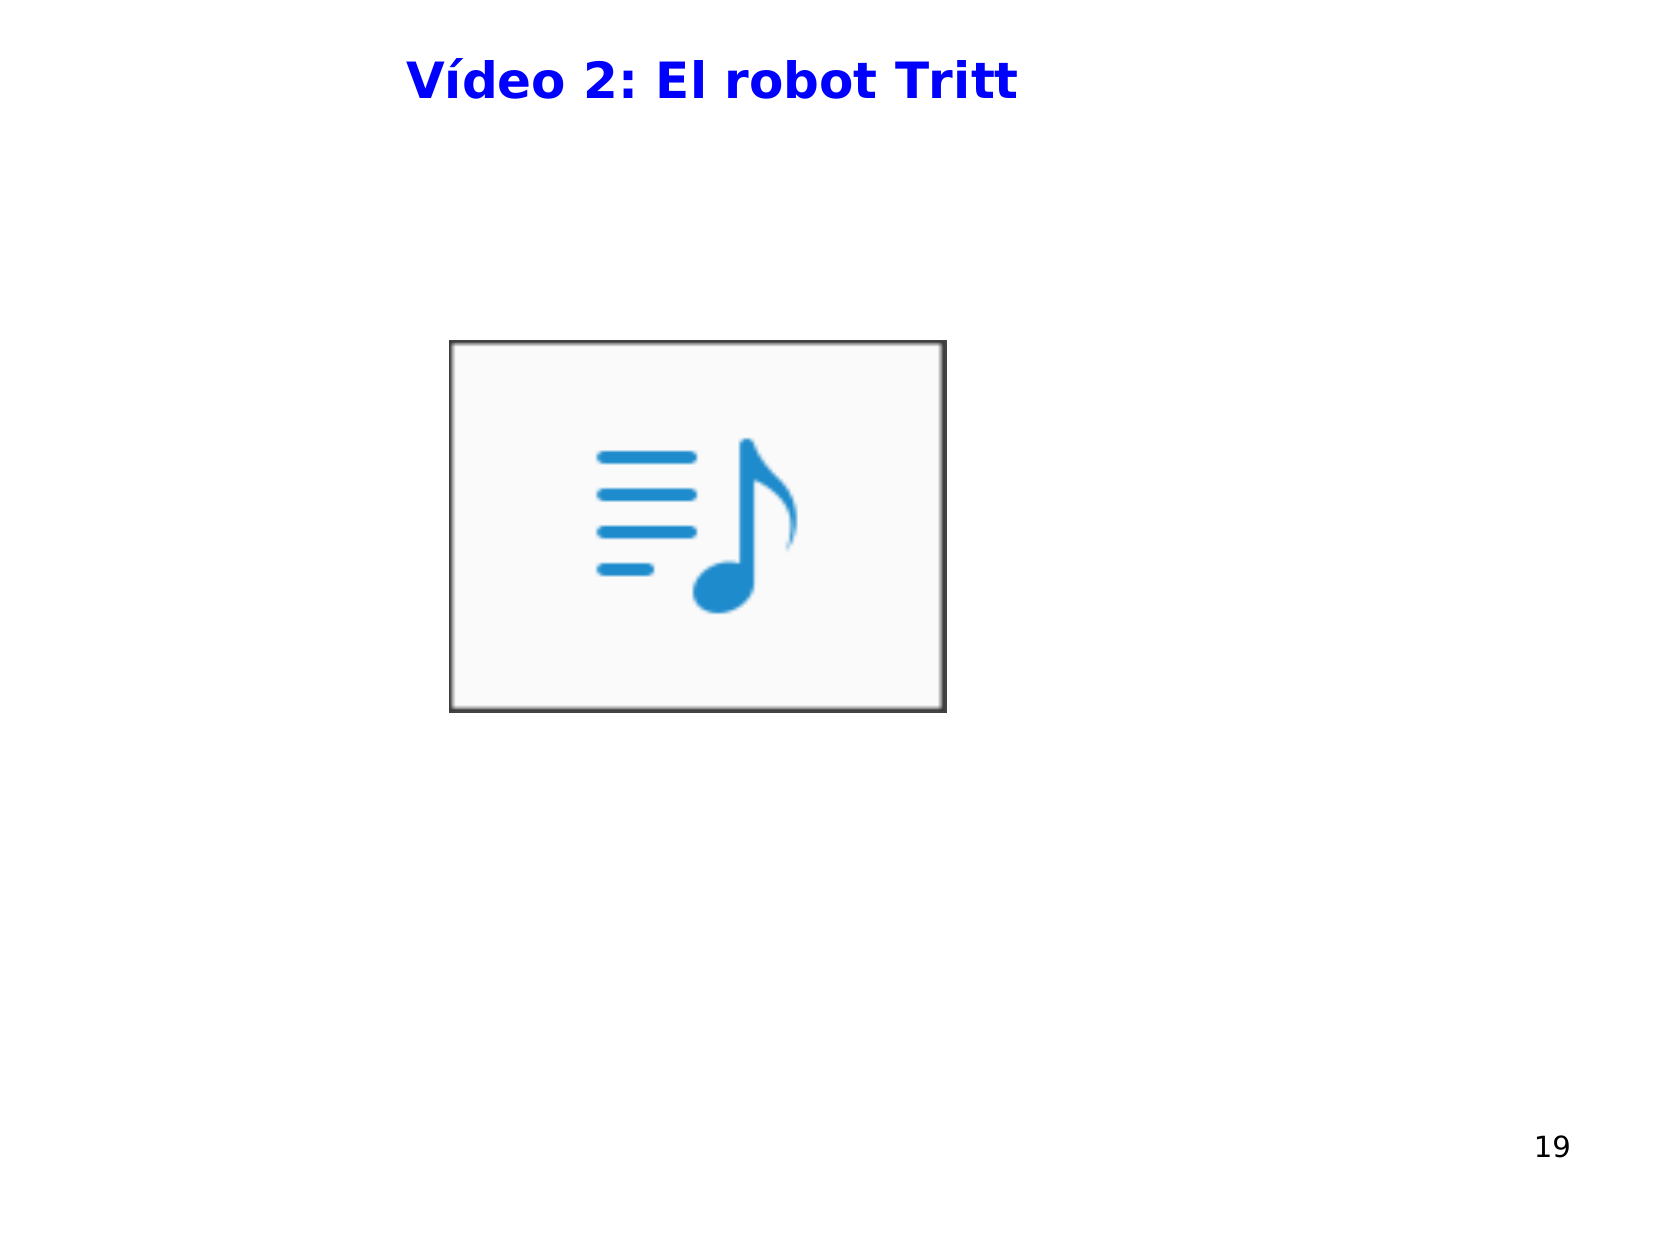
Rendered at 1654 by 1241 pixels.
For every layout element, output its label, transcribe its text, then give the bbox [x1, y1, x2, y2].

text_box Vídeo 2: El robot Tritt [391, 44, 1035, 118]
text_box [447, 339, 948, 715]
